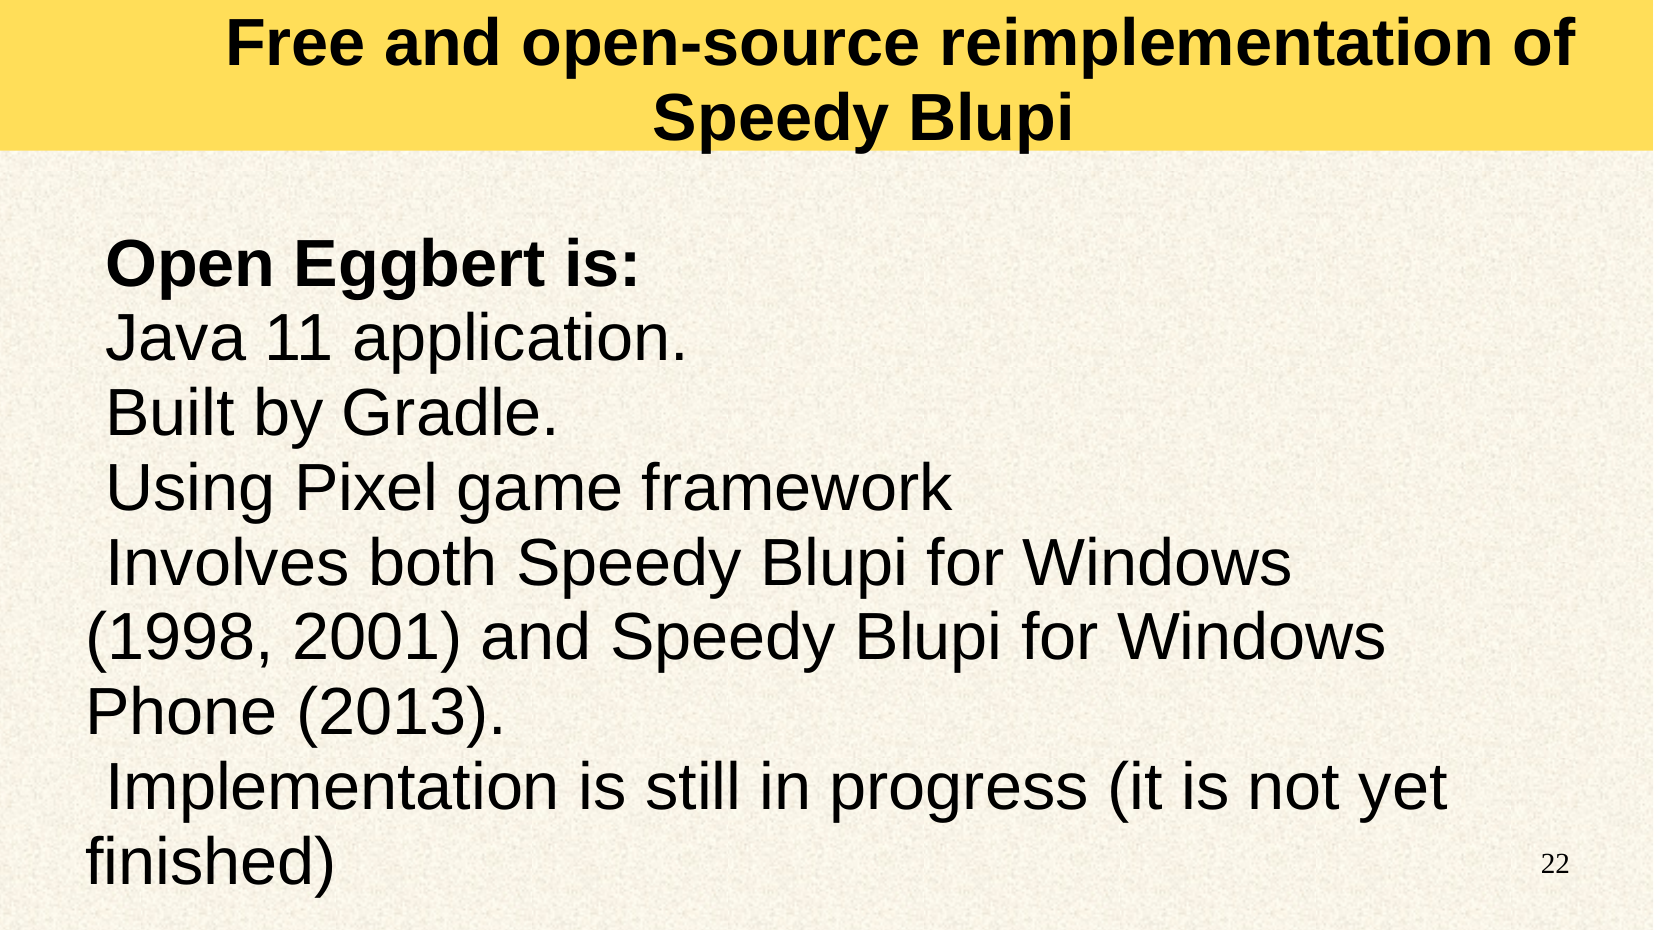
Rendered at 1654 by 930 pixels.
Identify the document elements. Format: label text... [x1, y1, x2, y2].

text_box [0, 0, 1653, 151]
title Free and open-source reimplementation of Speedy Blupi [37, 5, 1653, 155]
subtitle Open Eggbert is: Java 11 application. Built by Gradle. Using Pixel game framework Involves both Speedy Blupi for Windows (1998, 2001) and Speedy Blupi for Windows Phone (2013). Implementation is still in progress (it is not yet finished) [49, 150, 1463, 899]
picture [0, 0, 1654, 930]
